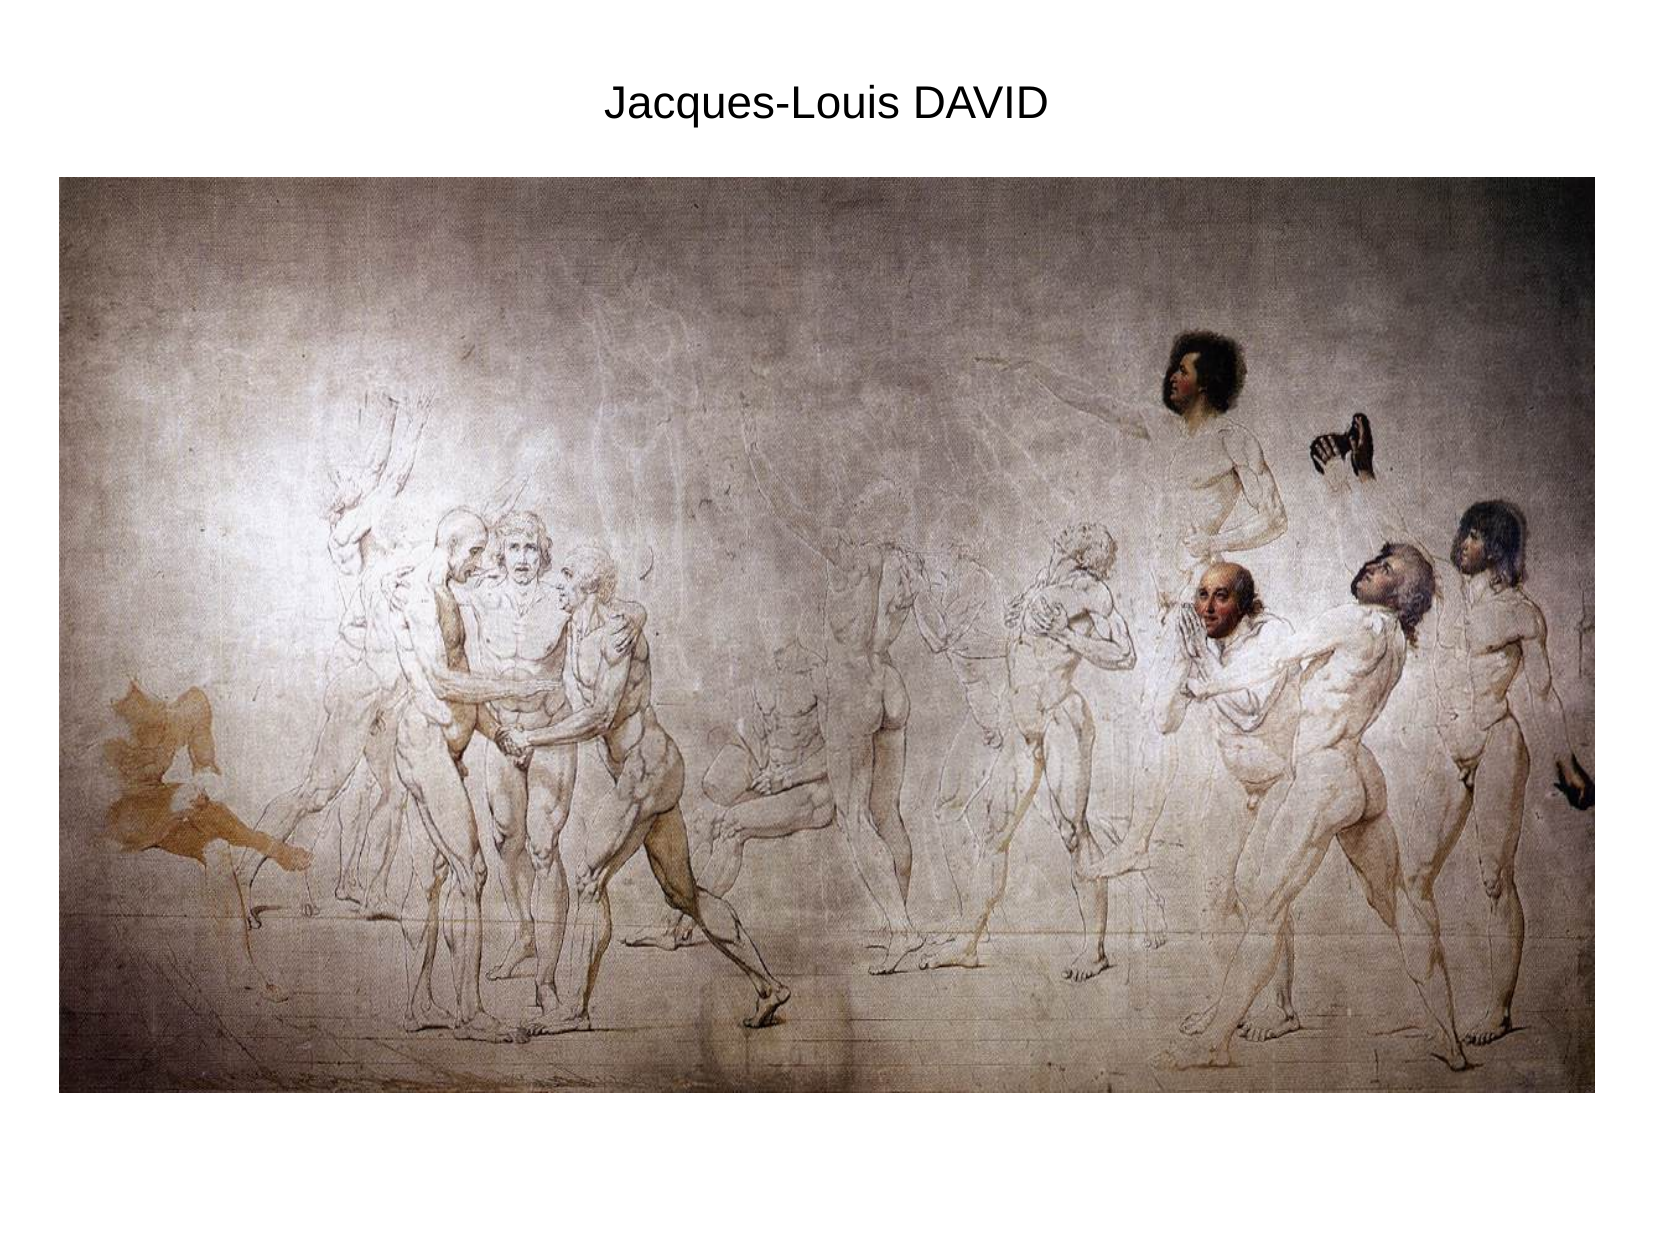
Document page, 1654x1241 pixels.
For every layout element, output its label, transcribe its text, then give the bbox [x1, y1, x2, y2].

picture [59, 177, 1595, 1093]
title Jacques-Louis DAVID [82, 56, 1571, 148]
